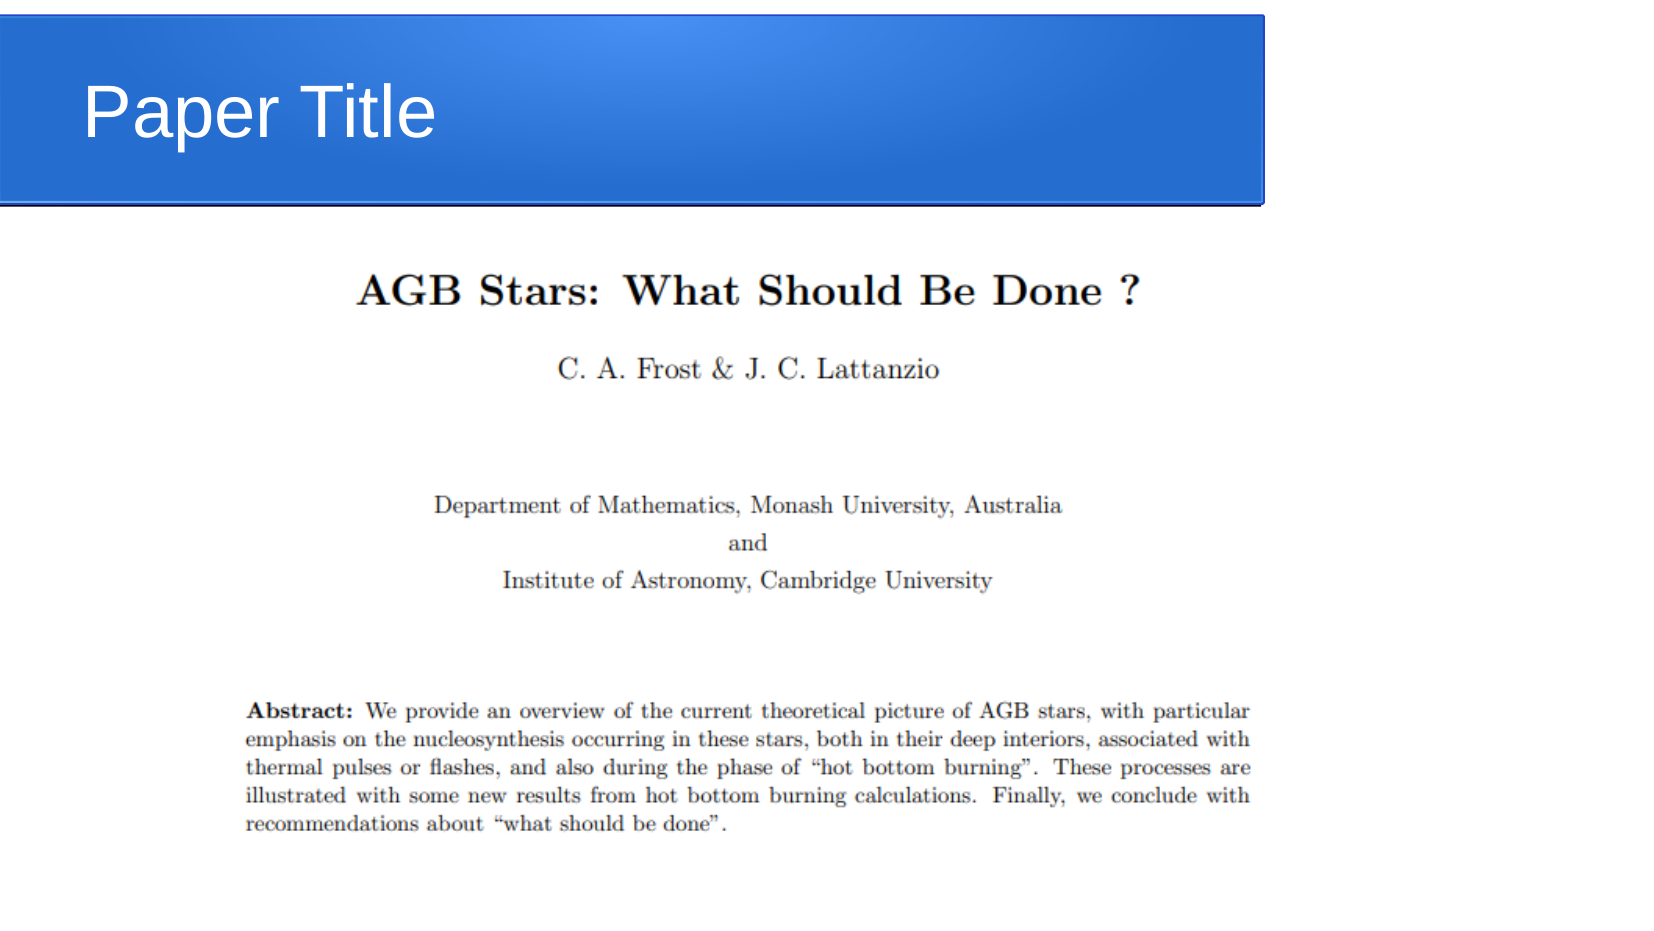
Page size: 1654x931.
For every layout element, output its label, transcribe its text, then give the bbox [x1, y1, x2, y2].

picture [211, 222, 1296, 867]
title Paper Title [82, 35, 1235, 189]
